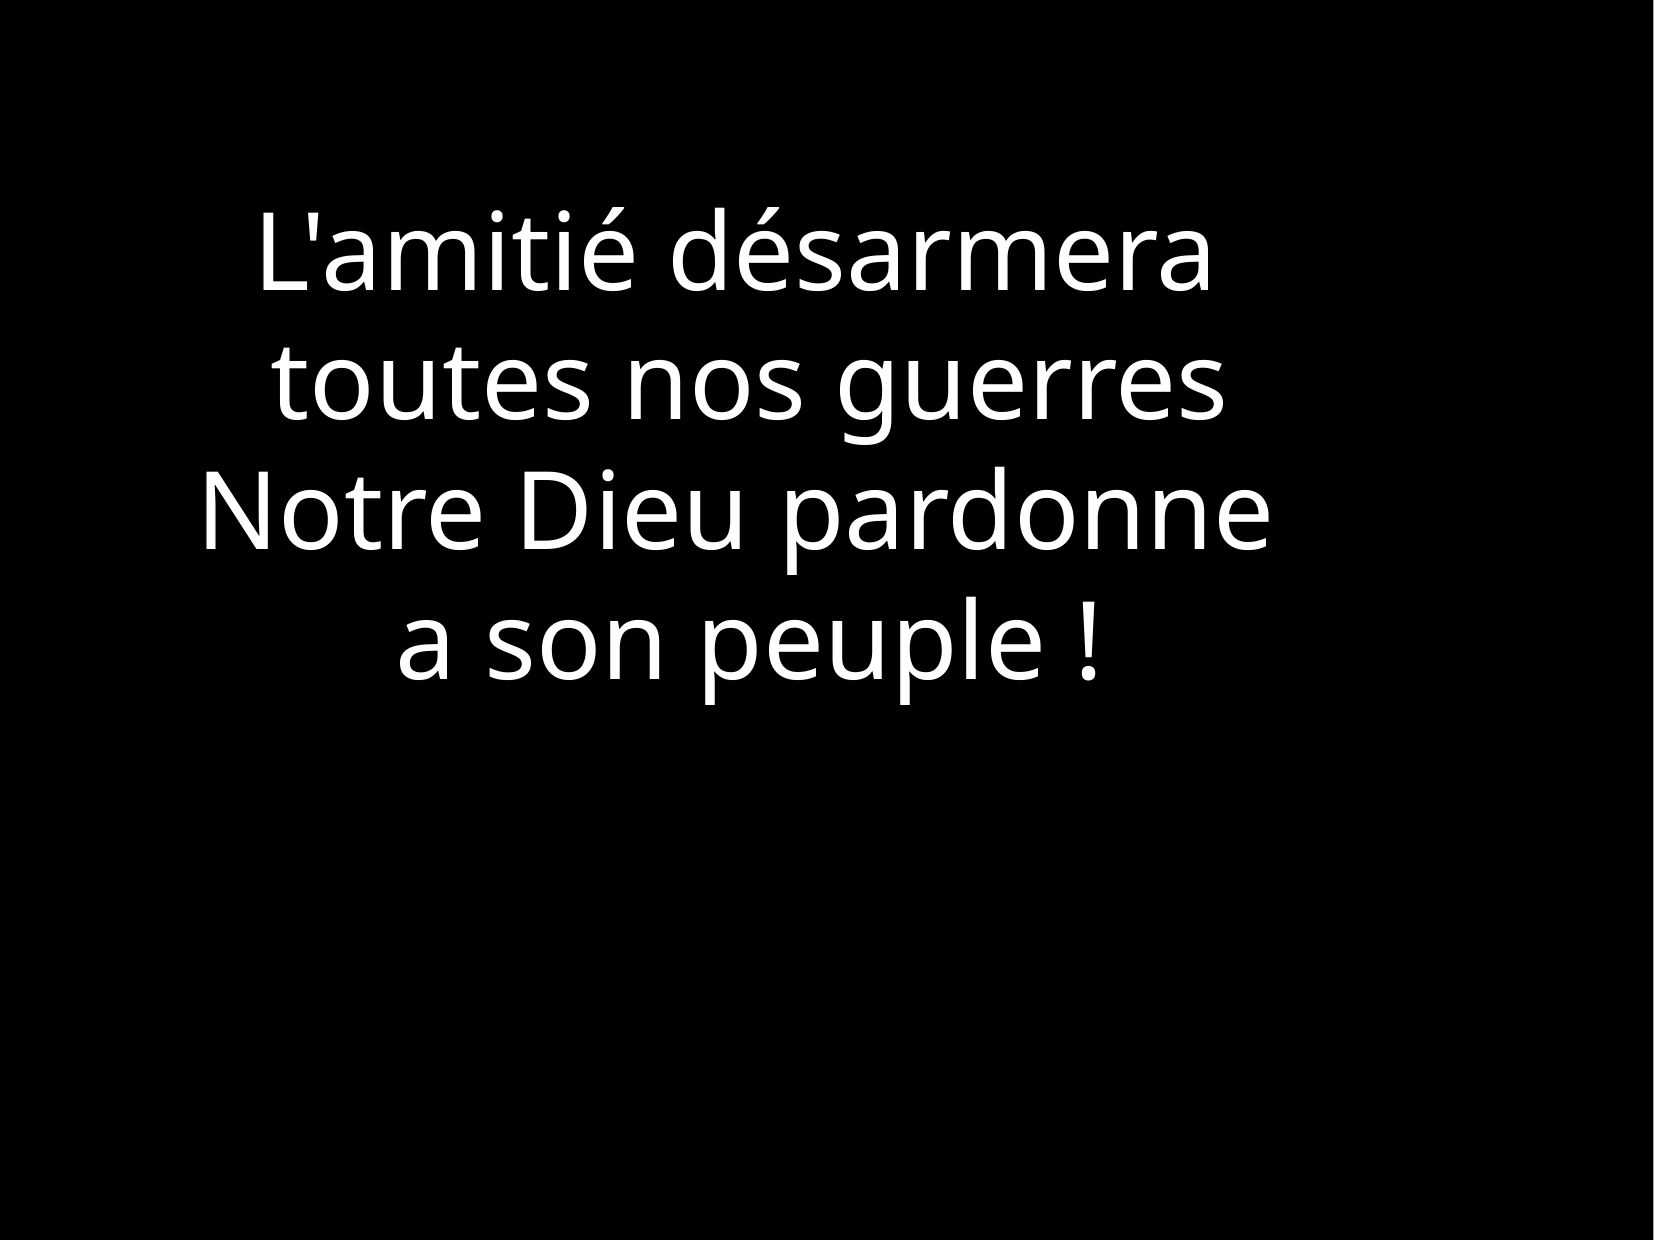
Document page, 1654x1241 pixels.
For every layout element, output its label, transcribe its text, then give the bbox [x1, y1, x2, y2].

text_box L'amitié désarmera toutes nos guerres Notre Dieu pardonne a son peuple ! [0, 314, 1501, 839]
